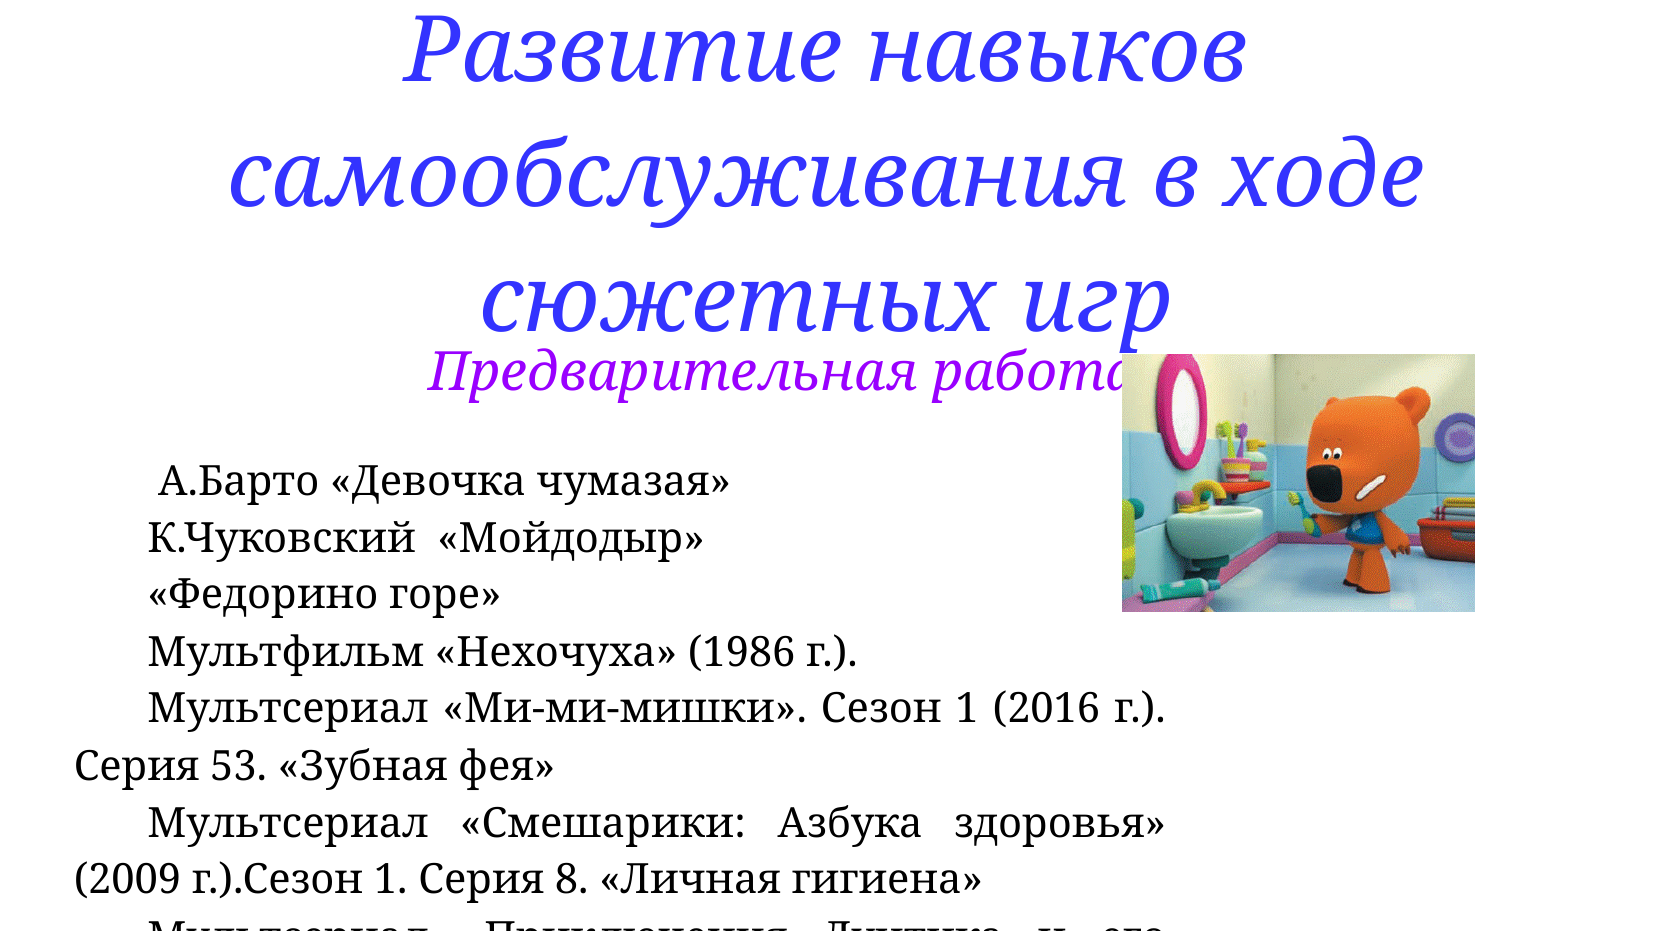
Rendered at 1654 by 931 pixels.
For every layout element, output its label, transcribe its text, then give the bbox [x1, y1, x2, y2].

text_box А.Барто «Девочка чумазая» К.Чуковский «Мойдодыр» «Федорино горе» Мультфильм «Нехочуха» (1986 г.). Мультсериал «Ми-ми-мишки». Сезон 1 (2016 г.). Серия 53. «Зубная фея» Мультсериал «Смешарики: Азбука здоровья» (2009 г.).Сезон 1. Серия 8. «Личная гигиена» Мультсериал «Приключения Лунтика и его друзей». Сезон 3 (2007–2008 гг.). [59, 442, 1182, 931]
text_box Предварительная работа [413, 324, 1241, 442]
title Развитие навыков самообслуживания в ходе сюжетных игр [82, 33, 1571, 309]
picture [1122, 354, 1475, 612]
